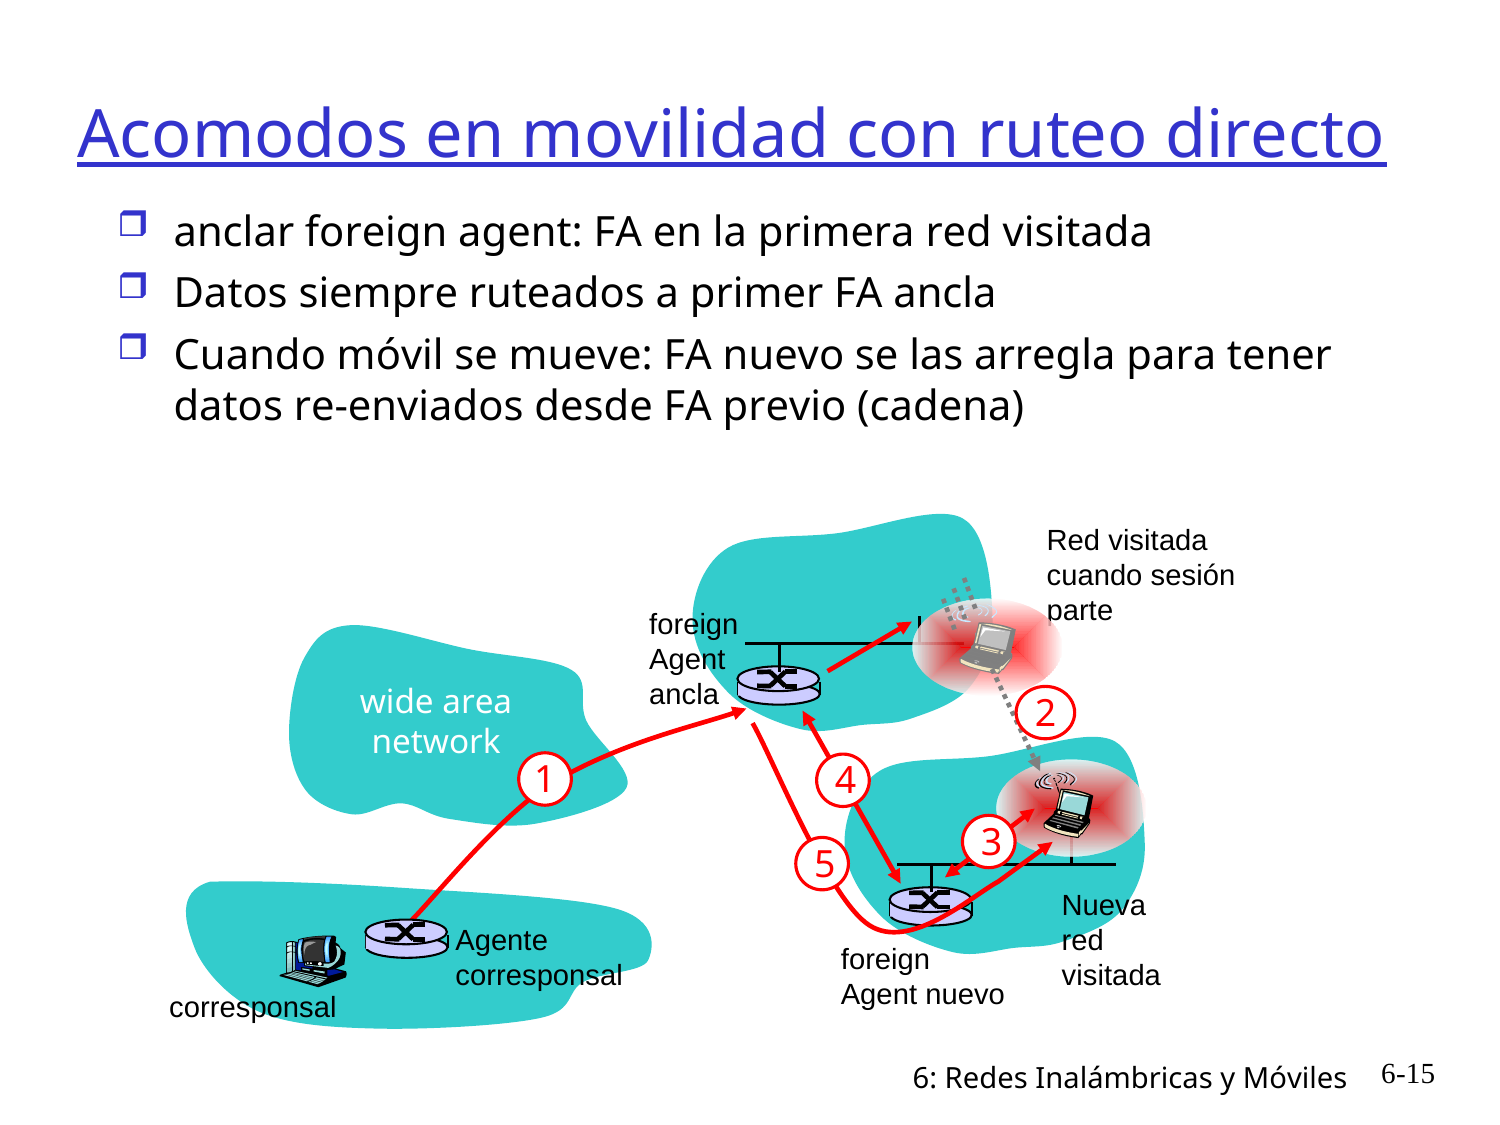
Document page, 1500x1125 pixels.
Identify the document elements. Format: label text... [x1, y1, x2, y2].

text_box [289, 625, 610, 826]
chart [1034, 771, 1094, 839]
text_box foreign Agent nuevo [826, 932, 1084, 1019]
text_box Nueva red visitada [1046, 878, 1197, 999]
text_box Agente corresponsal [440, 913, 705, 1000]
text_box [185, 881, 629, 1029]
text_box [795, 851, 799, 877]
text_box 4 [820, 748, 872, 810]
text_box corresponsal [154, 980, 426, 1032]
text_box [695, 513, 1063, 732]
text_box 3 [966, 810, 1018, 871]
text_box wide area network [317, 672, 556, 768]
text_box [816, 767, 820, 794]
title Acomodos en movilidad con ruteo directo [62, 37, 1473, 225]
list anclar foreign agent: FA en la primera red visitada Datos siempre ruteados a primer FA ancla Cuando móvil se mueve: FA nuevo se las arregla para tener datos re-enviados desde FA previo (cadena) [102, 197, 1378, 468]
text_box 2 [1019, 681, 1072, 742]
text_box [504, 756, 628, 826]
text_box foreign Agent ancla [634, 597, 797, 718]
text_box 1 [519, 747, 571, 809]
text_box [845, 736, 1147, 932]
chart [279, 935, 348, 980]
text_box Red visitada cuando sesión parte [1031, 514, 1303, 635]
text_box 5 [799, 832, 851, 893]
